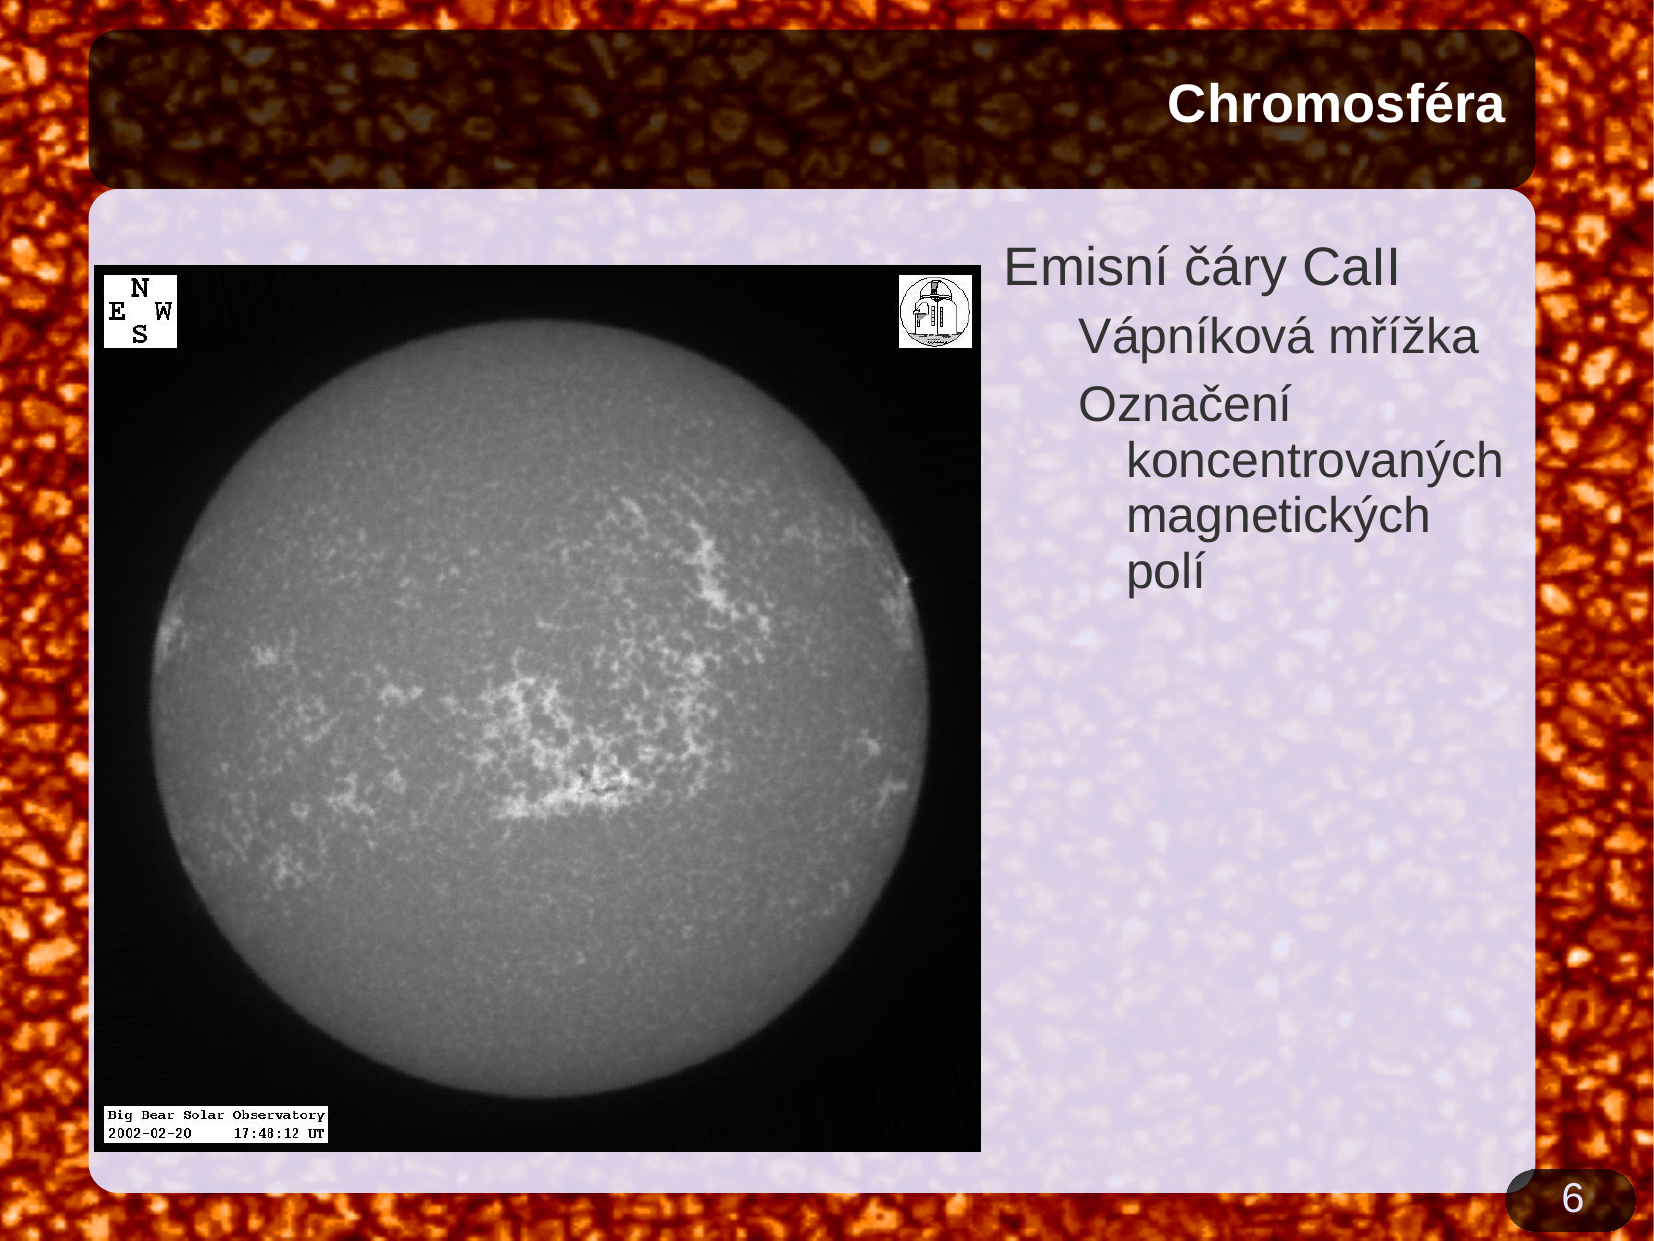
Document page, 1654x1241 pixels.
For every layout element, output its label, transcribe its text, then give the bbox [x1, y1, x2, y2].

list Emisní čáry CaII Vápníková mřížka Označení koncentrovaných magnetických polí [1003, 236, 1506, 1182]
title Chromosféra [118, 59, 1506, 148]
picture [0, 0, 1654, 1241]
